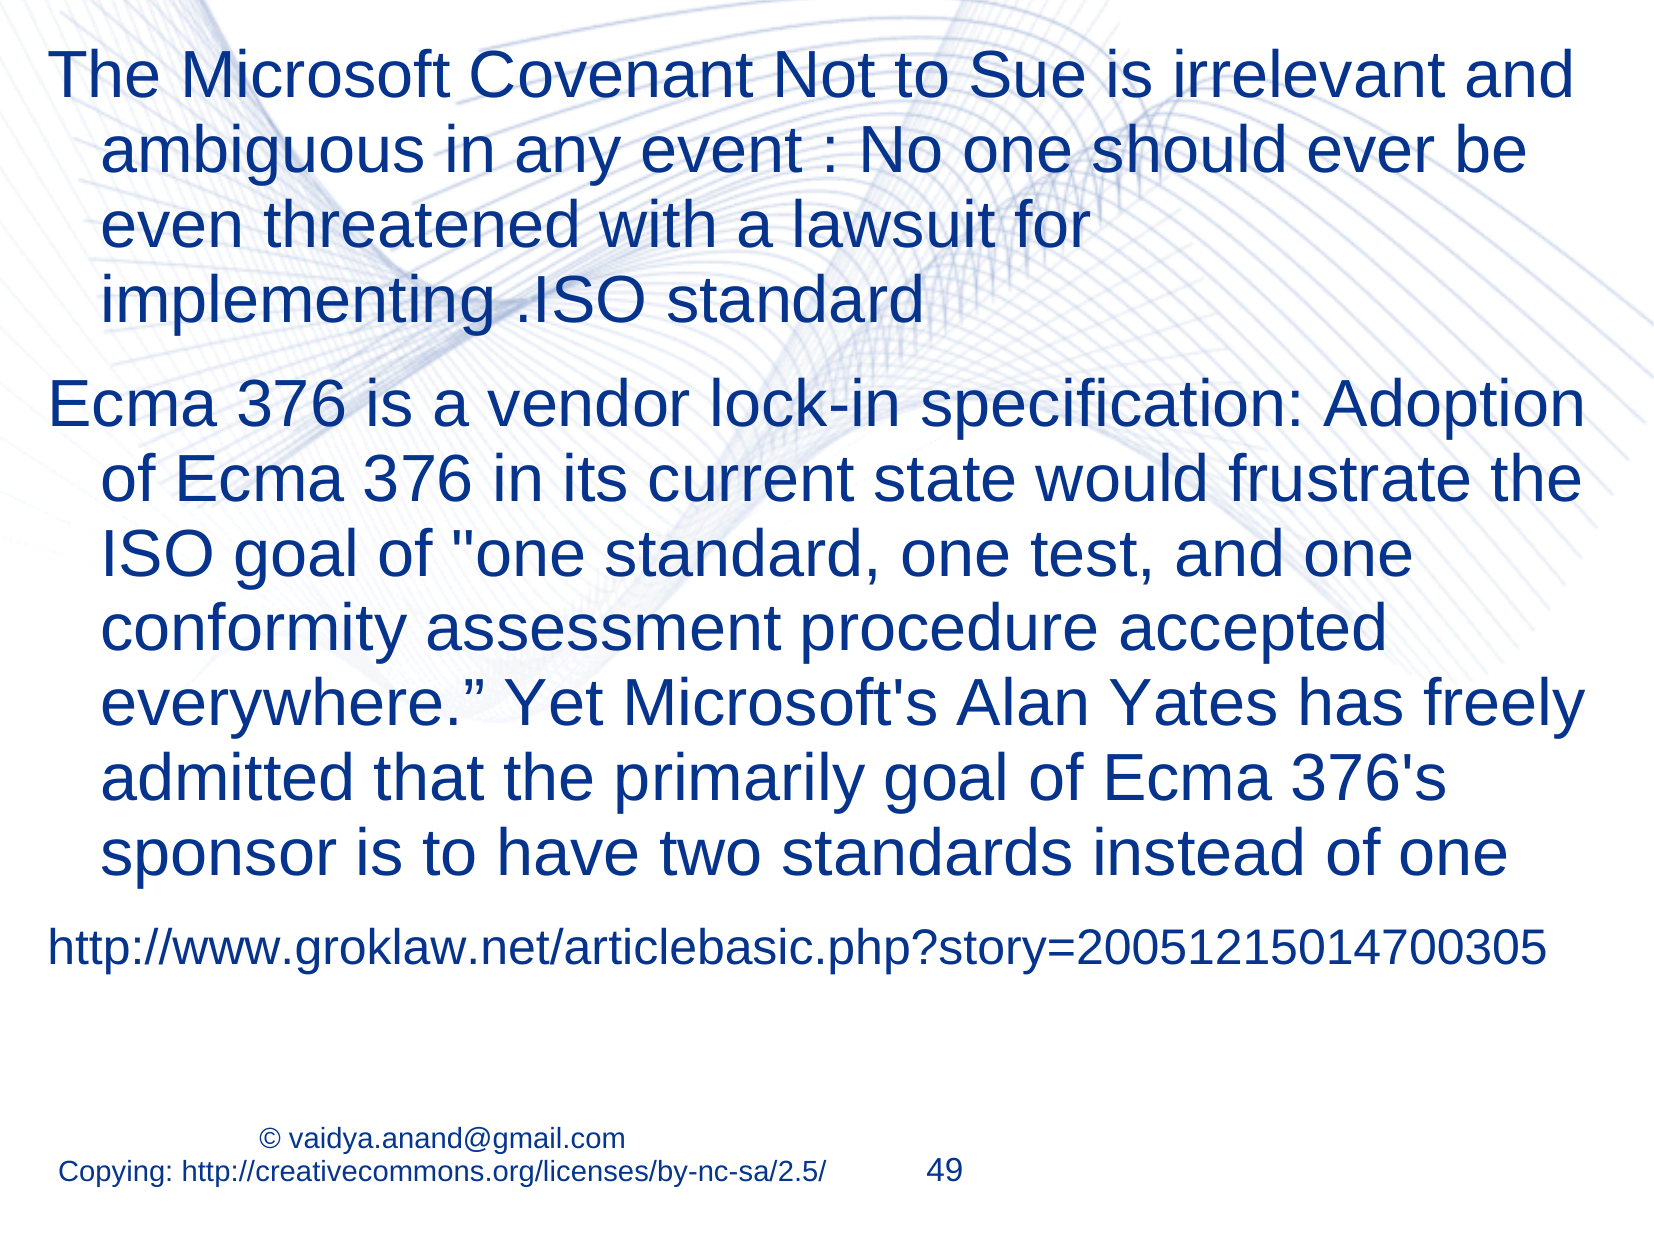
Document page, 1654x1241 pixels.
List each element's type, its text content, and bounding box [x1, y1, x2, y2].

picture [0, 0, 1654, 1241]
list The Microsoft Covenant Not to Sue is irrelevant and ambiguous in any event : No one should ever be even threatened with a lawsuit for implementing .ISO standard Ecma 376 is a vendor lock-in specification: Adoption of Ecma 376 in its current state would frustrate the ISO goal of "one standard, one test, and one conformity assessment procedure accepted everywhere.” Yet Microsoft's Alan Yates has freely admitted that the primarily goal of Ecma 376's sponsor is to have two standards instead of one http://www.groklaw.net/articlebasic.php?story=20051215014700305 [29, 37, 1625, 1241]
